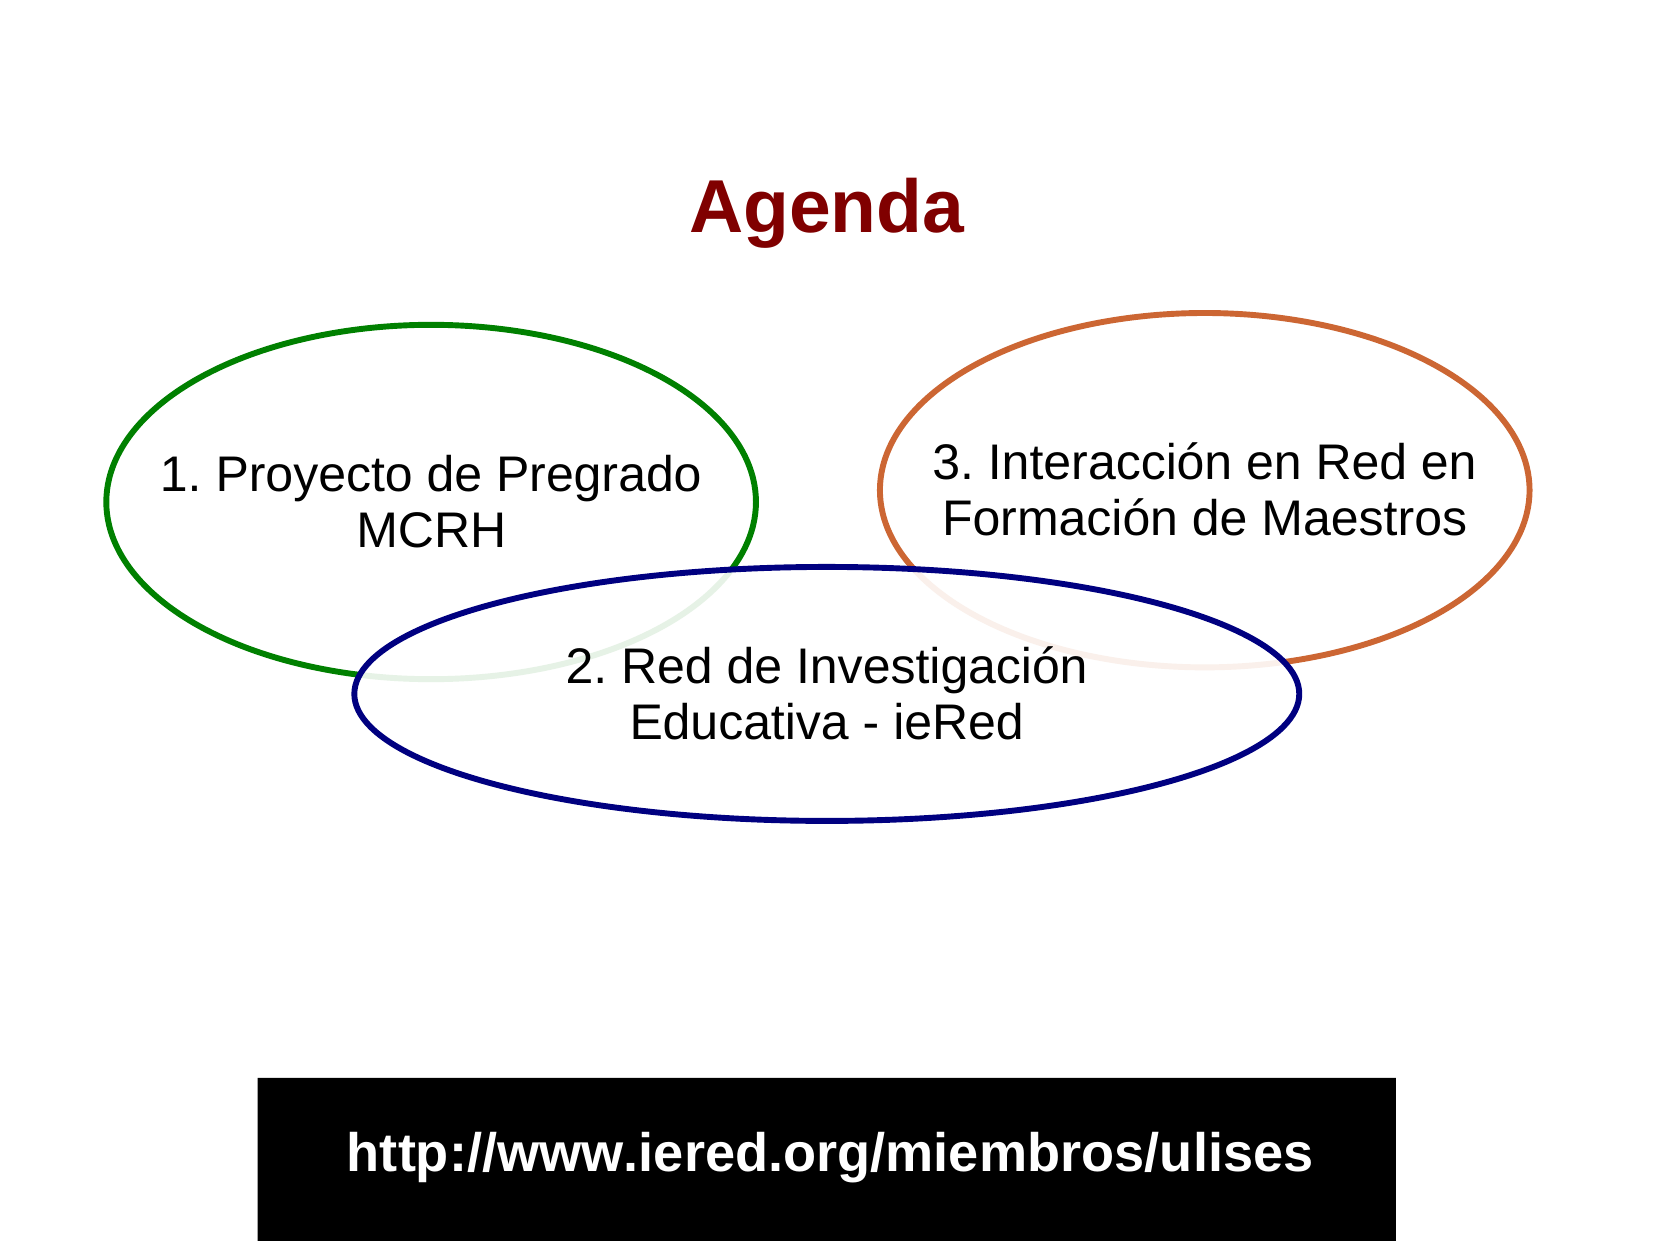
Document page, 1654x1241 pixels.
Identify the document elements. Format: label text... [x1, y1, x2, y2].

title Agenda [88, 147, 1565, 266]
text_box 3. Interacción en Red en Formación de Maestros [879, 312, 1530, 662]
text_box http://www.iered.org/miembros/ulises [257, 1077, 1396, 1241]
text_box 1. Proyecto de Pregrado MCRH [106, 324, 756, 675]
text_box 2. Red de Investigación Educativa - ieRed [354, 566, 1300, 821]
